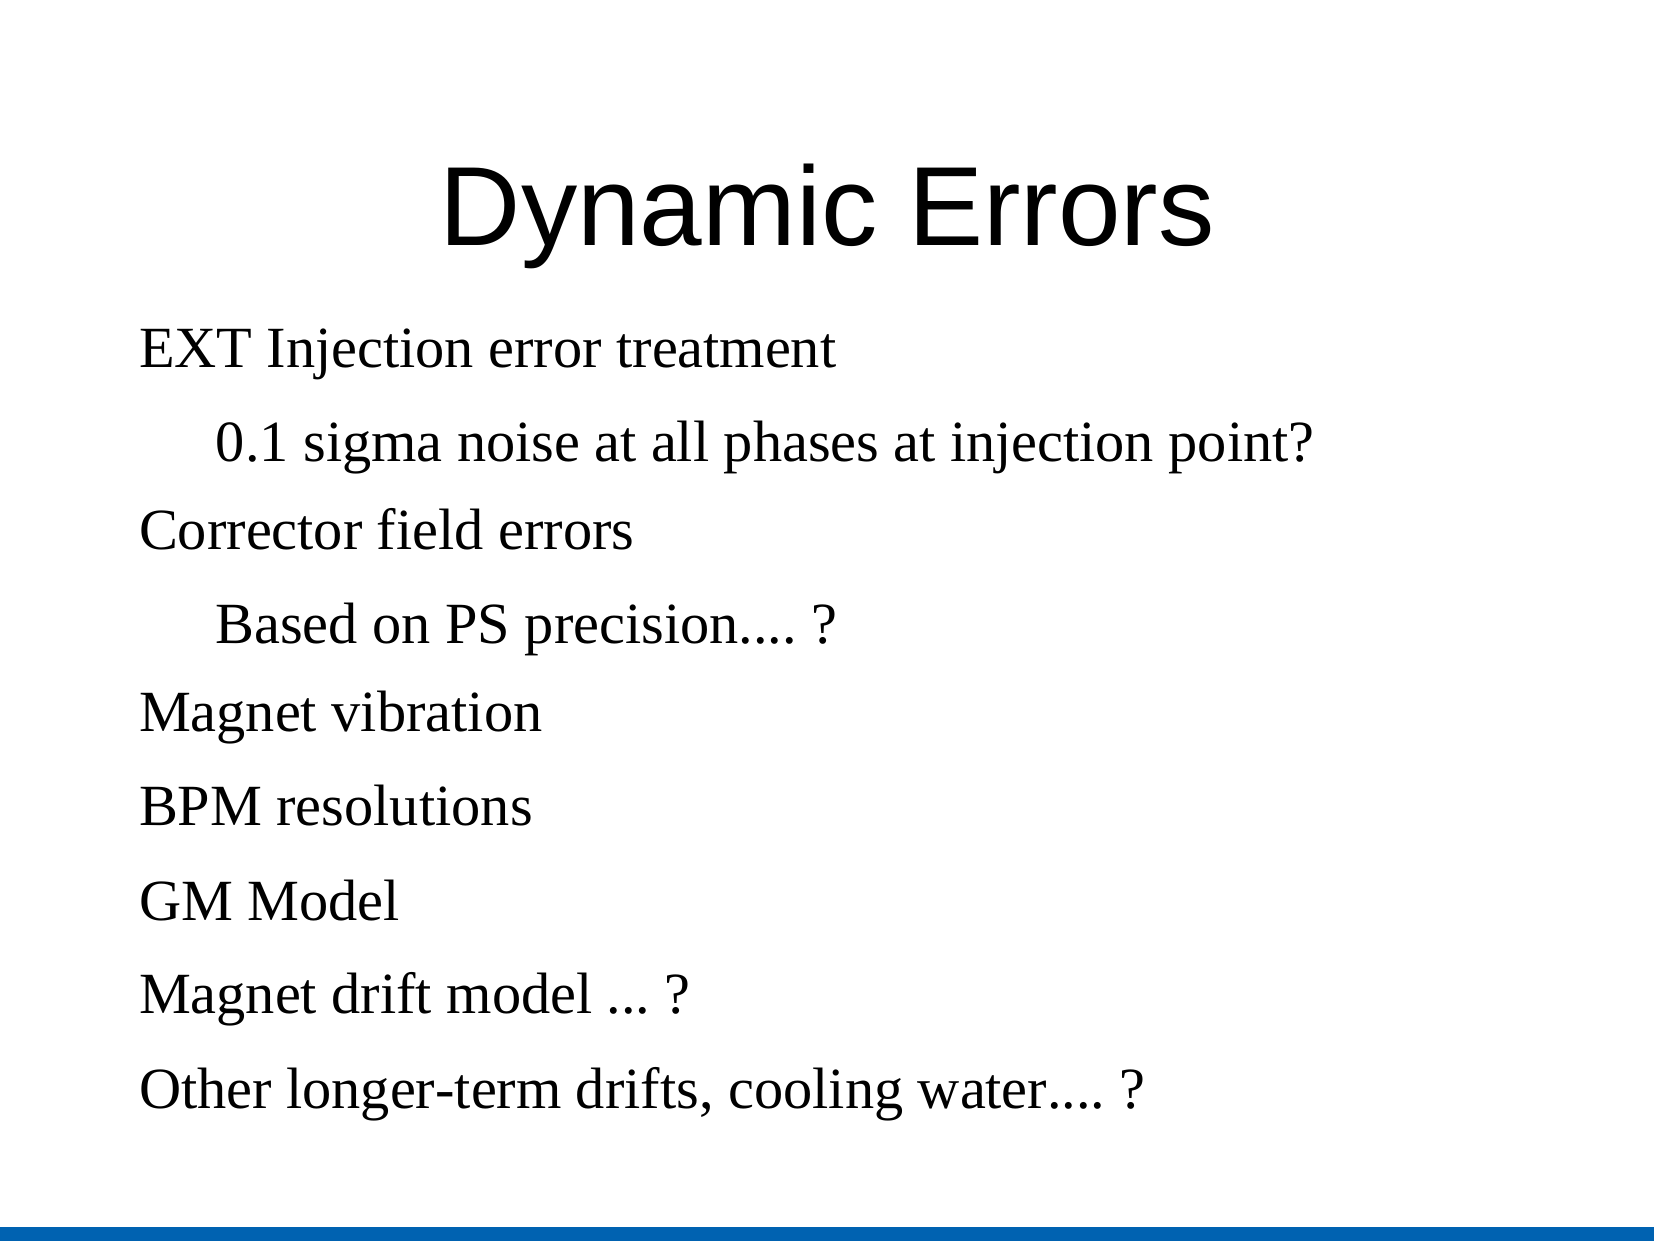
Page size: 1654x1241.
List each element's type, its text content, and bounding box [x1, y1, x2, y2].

title Dynamic Errors [121, 102, 1533, 311]
list EXT Injection error treatment 0.1 sigma noise at all phases at injection point? Corrector field errors Based on PS precision.... ? Magnet vibration BPM resolutions GM Model Magnet drift model ... ? Other longer-term drifts, cooling water.... ? [121, 315, 1533, 1175]
